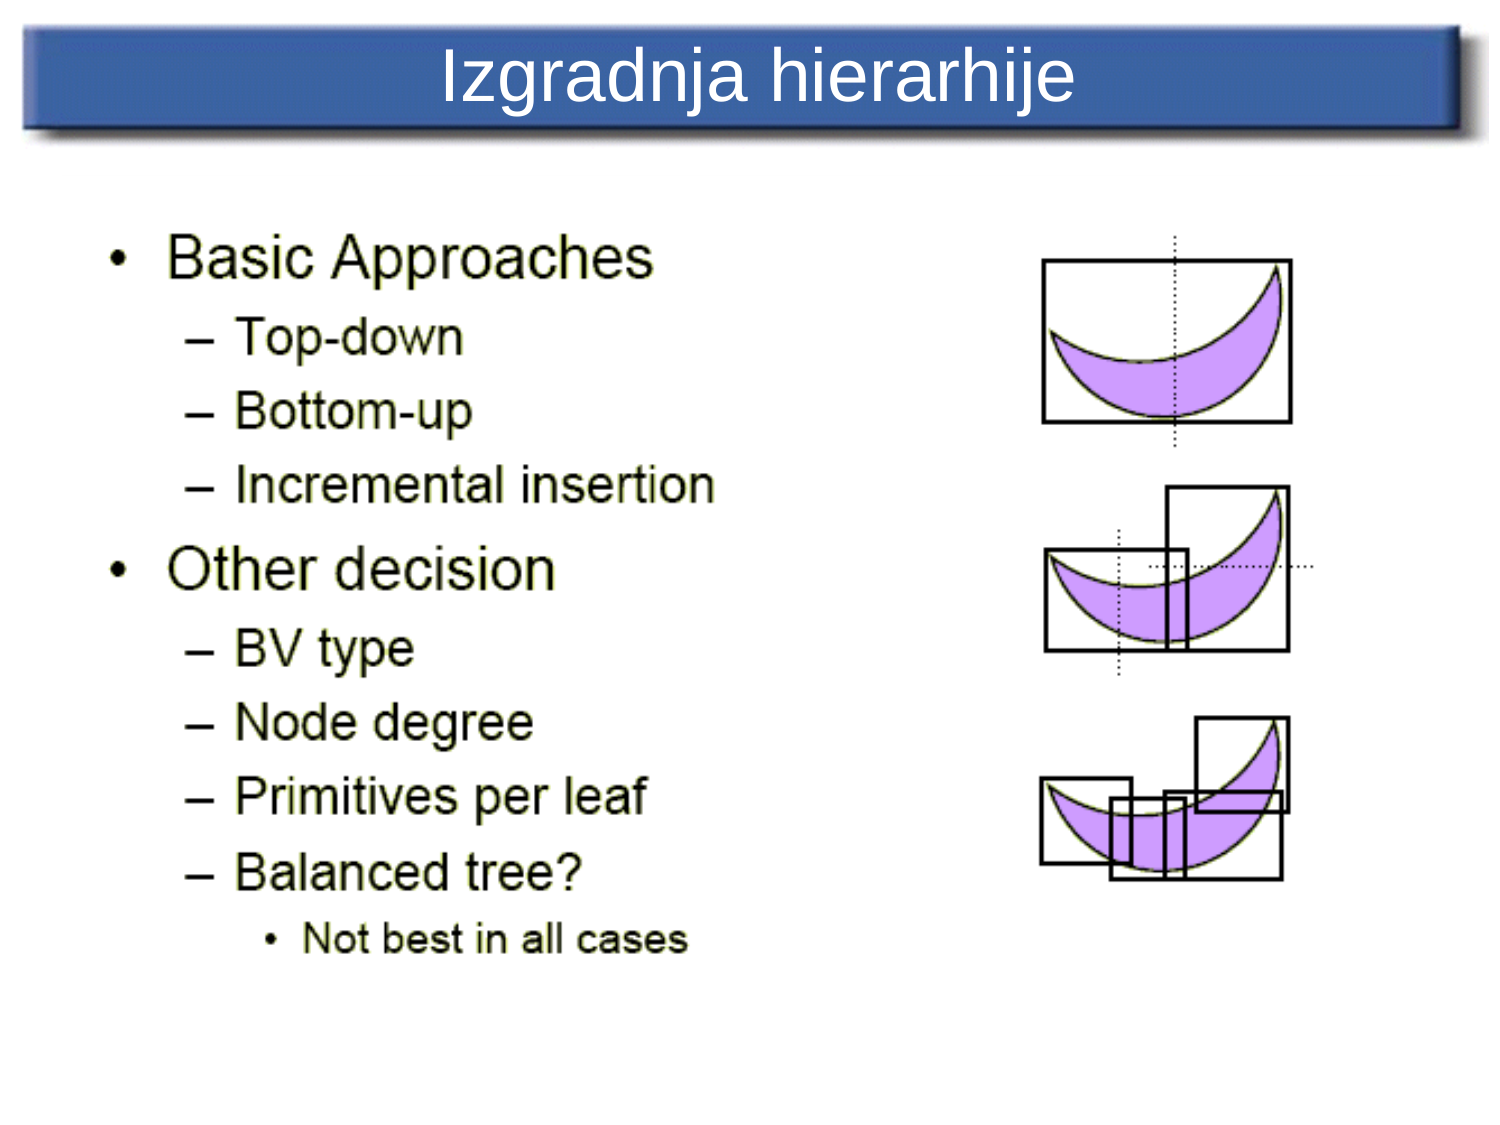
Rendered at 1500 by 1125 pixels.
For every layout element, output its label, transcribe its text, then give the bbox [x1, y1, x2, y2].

picture [62, 174, 1401, 974]
text_box Izgradnja hierarhije [425, 18, 1094, 125]
picture [21, 22, 1489, 149]
